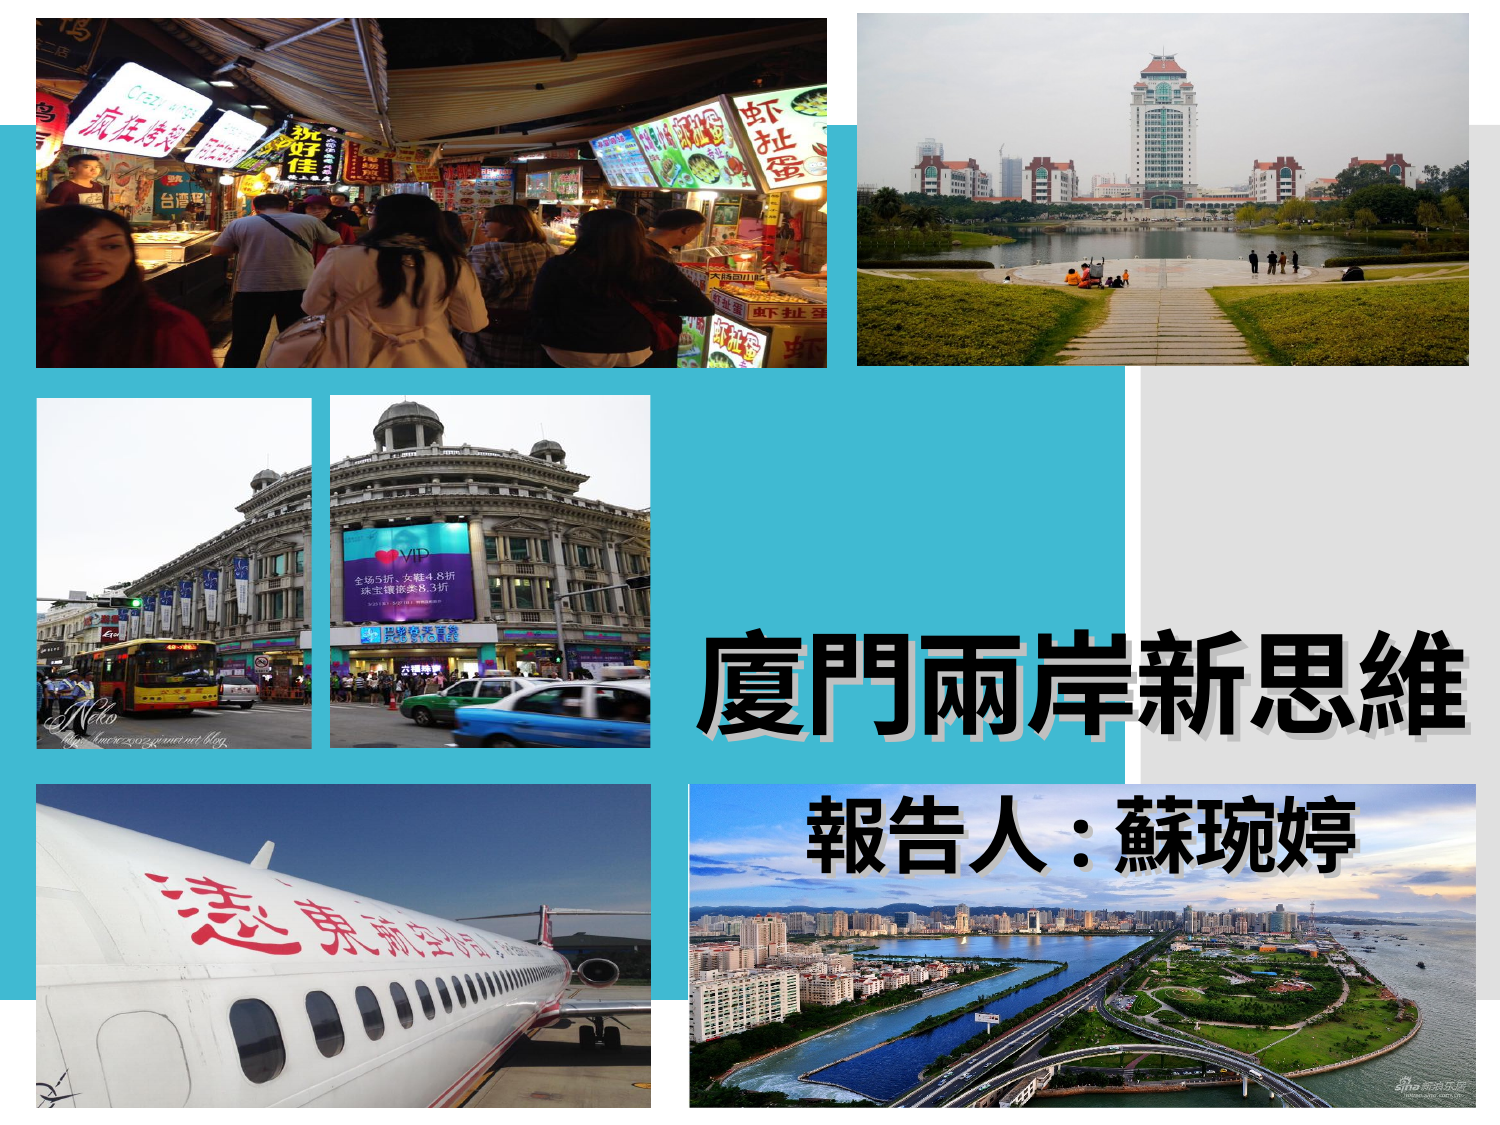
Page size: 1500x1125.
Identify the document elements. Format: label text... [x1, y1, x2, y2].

picture [36, 785, 651, 1108]
picture [857, 13, 1469, 366]
picture [36, 398, 312, 749]
title 廈門兩岸新思維 報告人:蘇琬婷 [651, 605, 1500, 714]
picture [688, 785, 1476, 1108]
picture [330, 395, 651, 751]
picture [36, 18, 827, 368]
